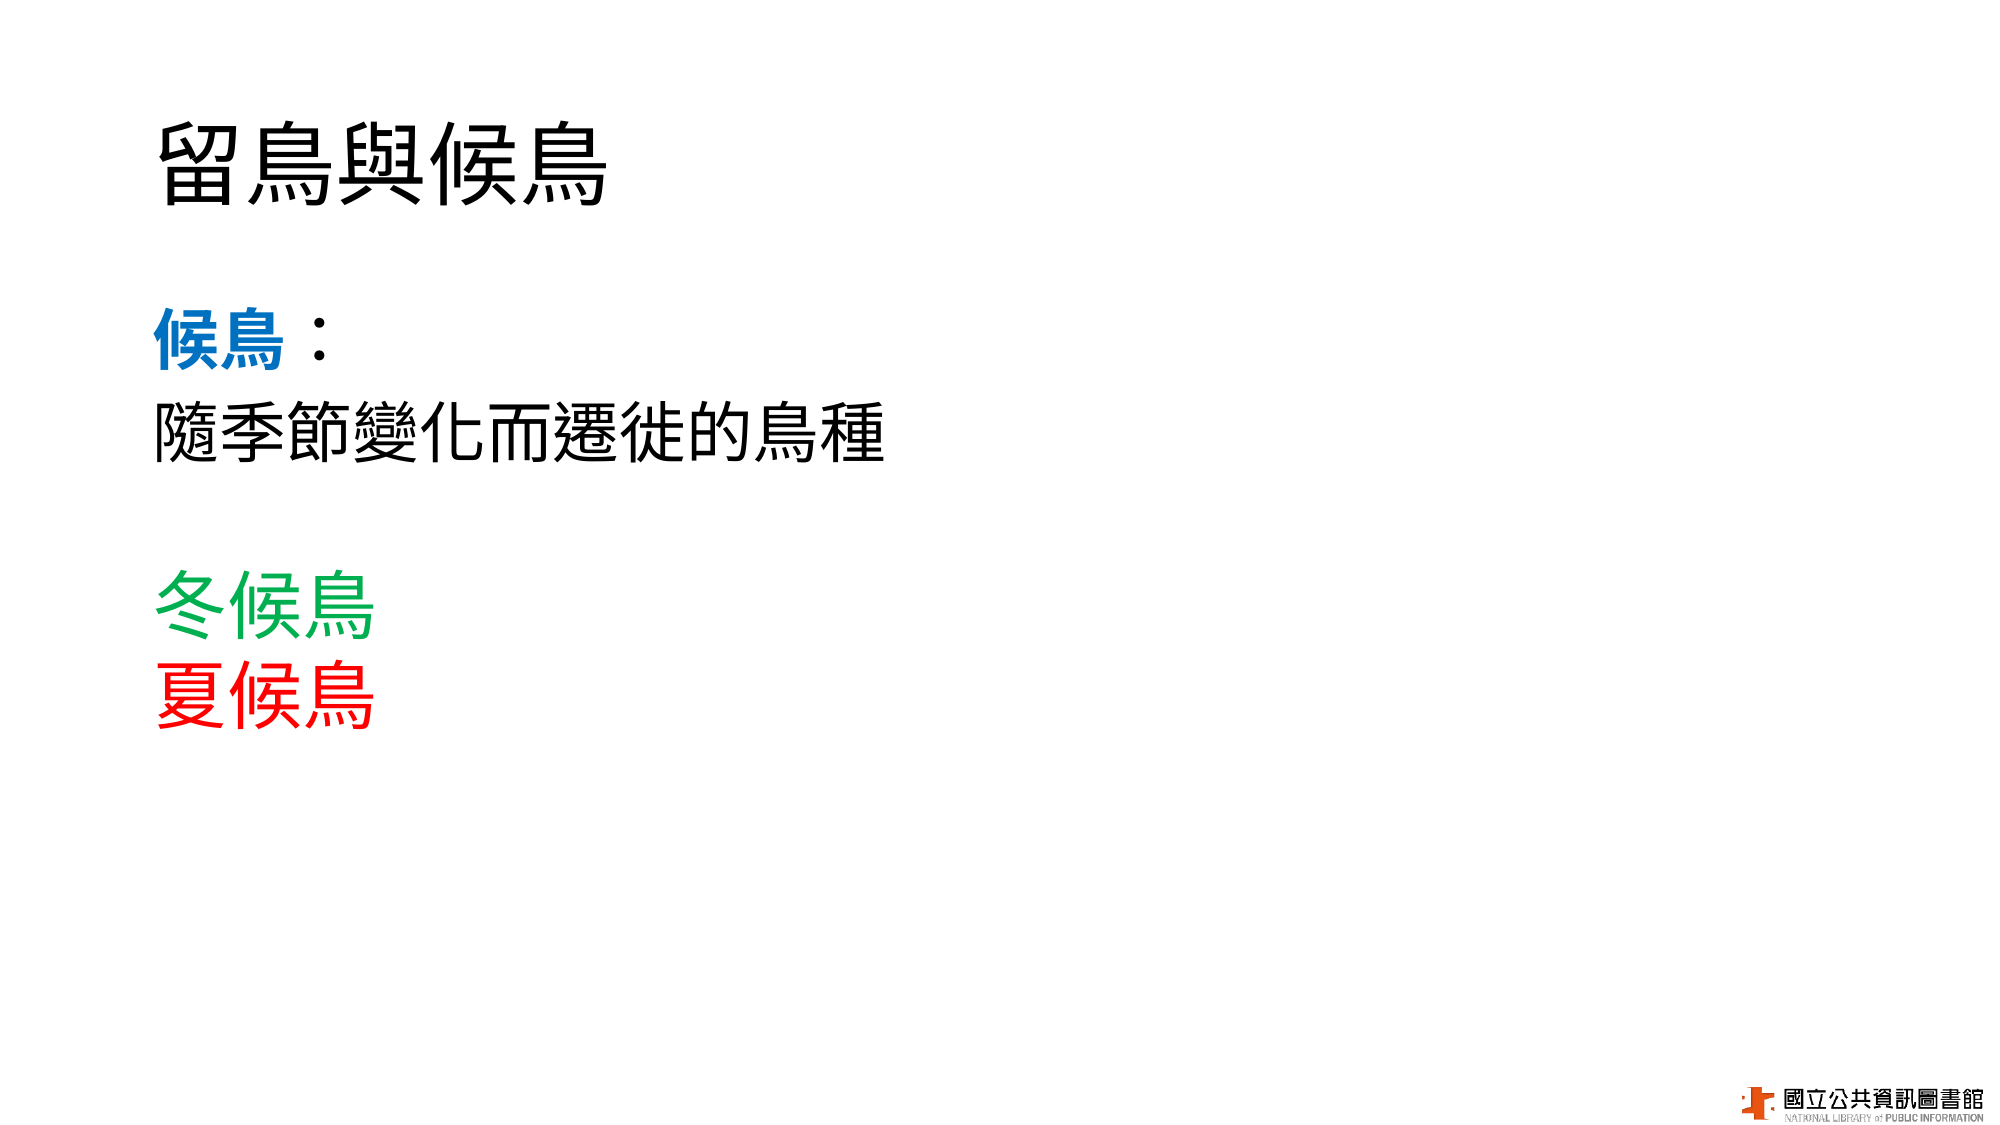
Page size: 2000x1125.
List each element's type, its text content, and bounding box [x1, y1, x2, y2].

text_box 冬候鳥 夏候鳥 [137, 551, 425, 746]
list 候鳥： 隨季節變化而遷徙的鳥種 [137, 299, 1863, 492]
title 留鳥與候鳥 [137, 59, 1863, 278]
